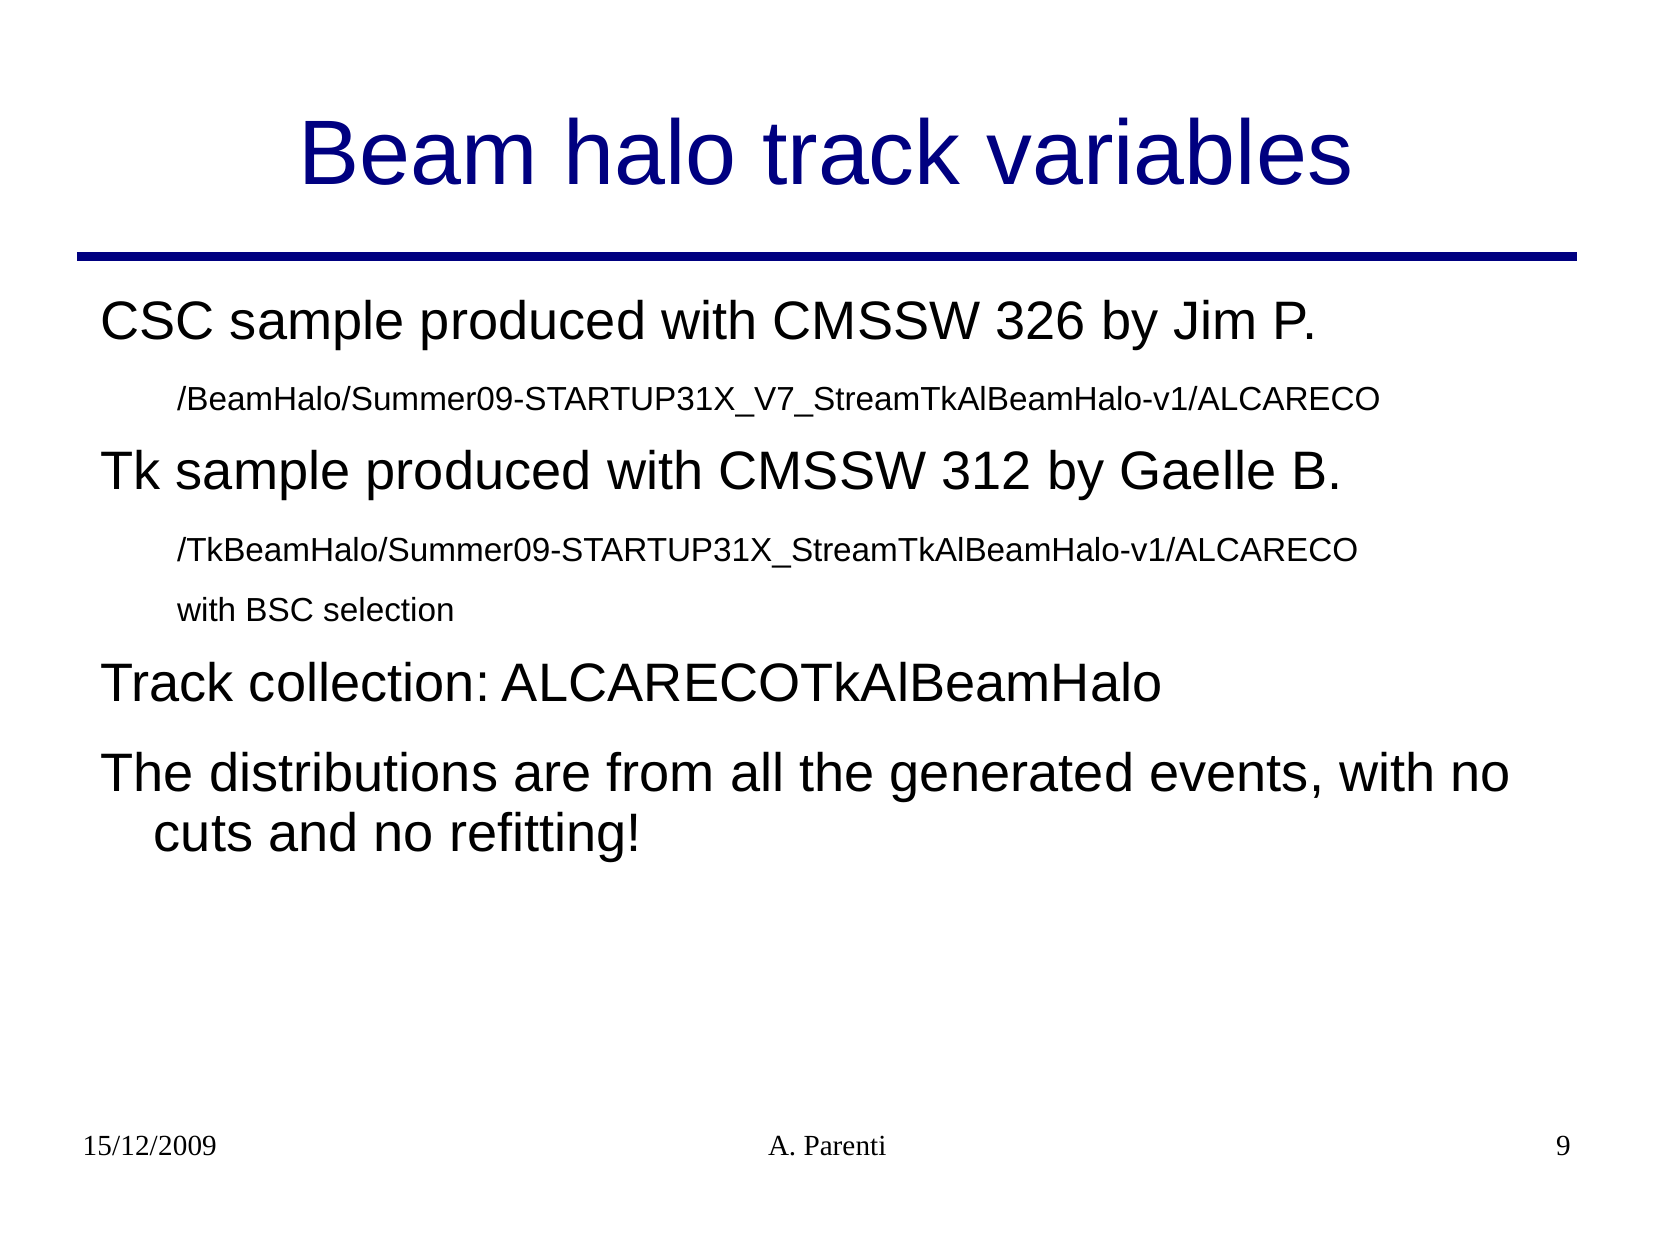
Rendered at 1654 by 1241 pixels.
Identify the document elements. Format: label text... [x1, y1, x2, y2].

title Beam halo track variables [82, 56, 1571, 250]
list CSC sample produced with CMSSW 326 by Jim P. /BeamHalo/Summer09-STARTUP31X_V7_StreamTkAlBeamHalo-v1/ALCARECO Tk sample produced with CMSSW 312 by Gaelle B. /TkBeamHalo/Summer09-STARTUP31X_StreamTkAlBeamHalo-v1/ALCARECO with BSC selection Track collection: ALCARECOTkAlBeamHalo The distributions are from all the generated events, with no cuts and no refitting! [82, 290, 1571, 1094]
